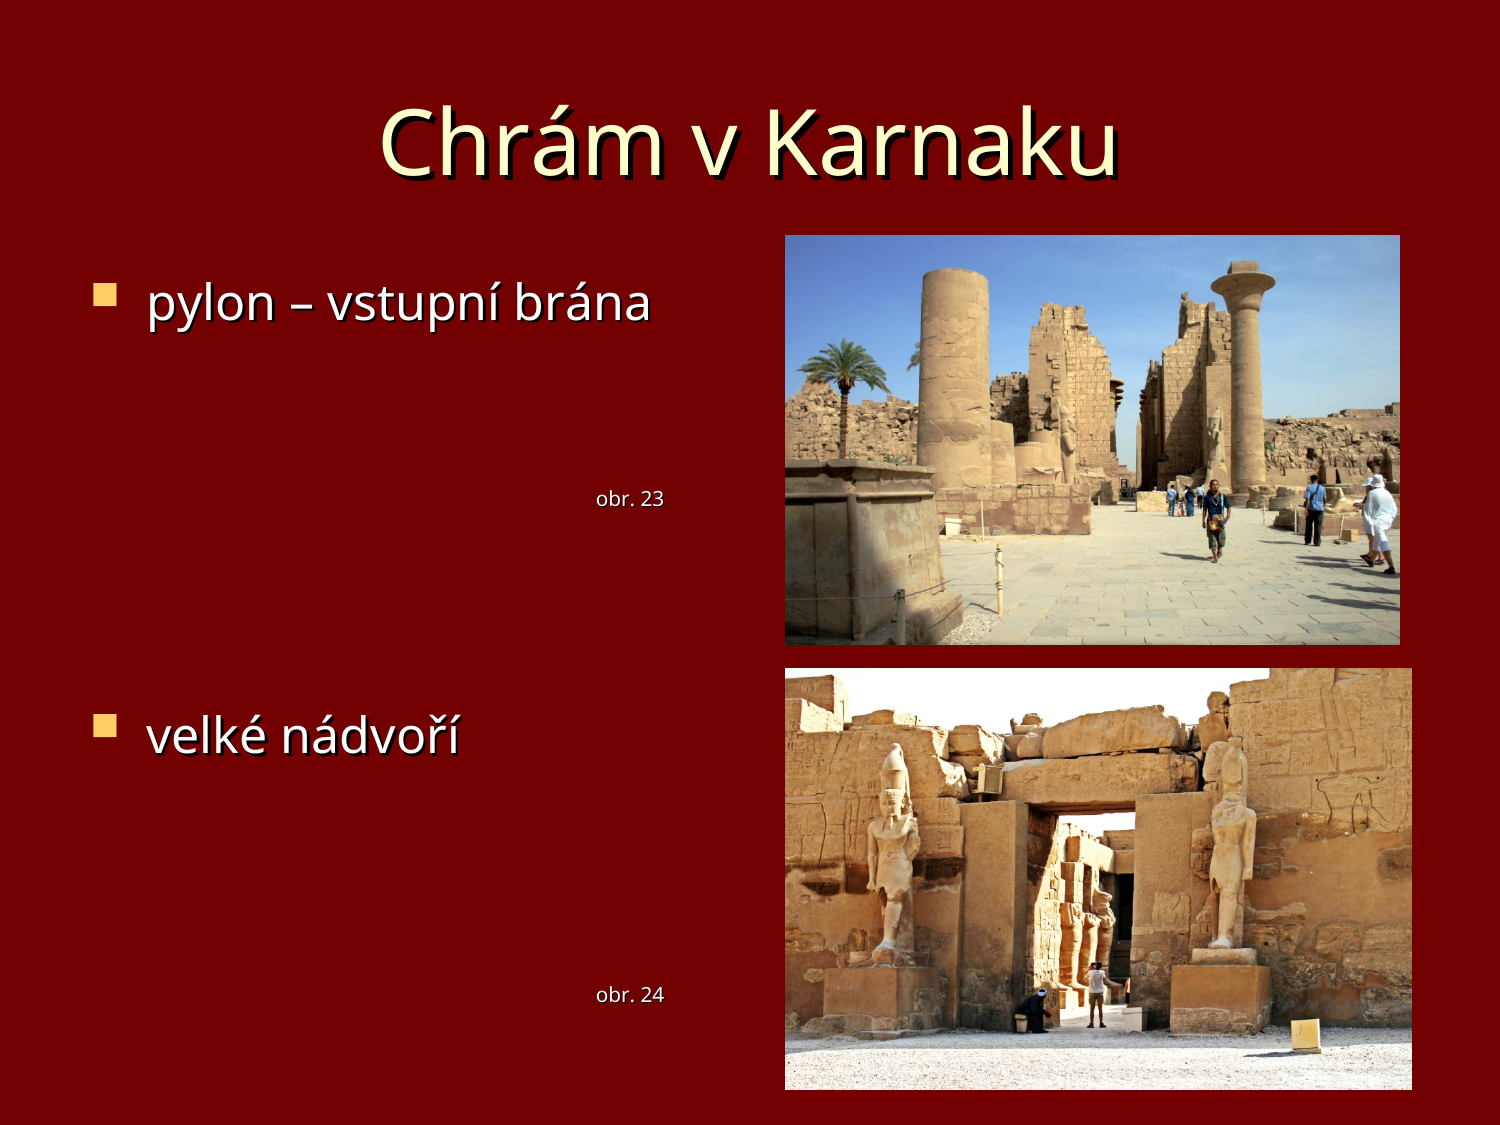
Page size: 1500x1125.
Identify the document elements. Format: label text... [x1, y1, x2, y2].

list pylon – vstupní brána obr. 23 velké nádvoří obr. 24 [74, 262, 774, 1015]
title Chrám v Karnaku [75, 45, 1426, 233]
text_box [785, 668, 1412, 1090]
text_box [785, 235, 1400, 645]
